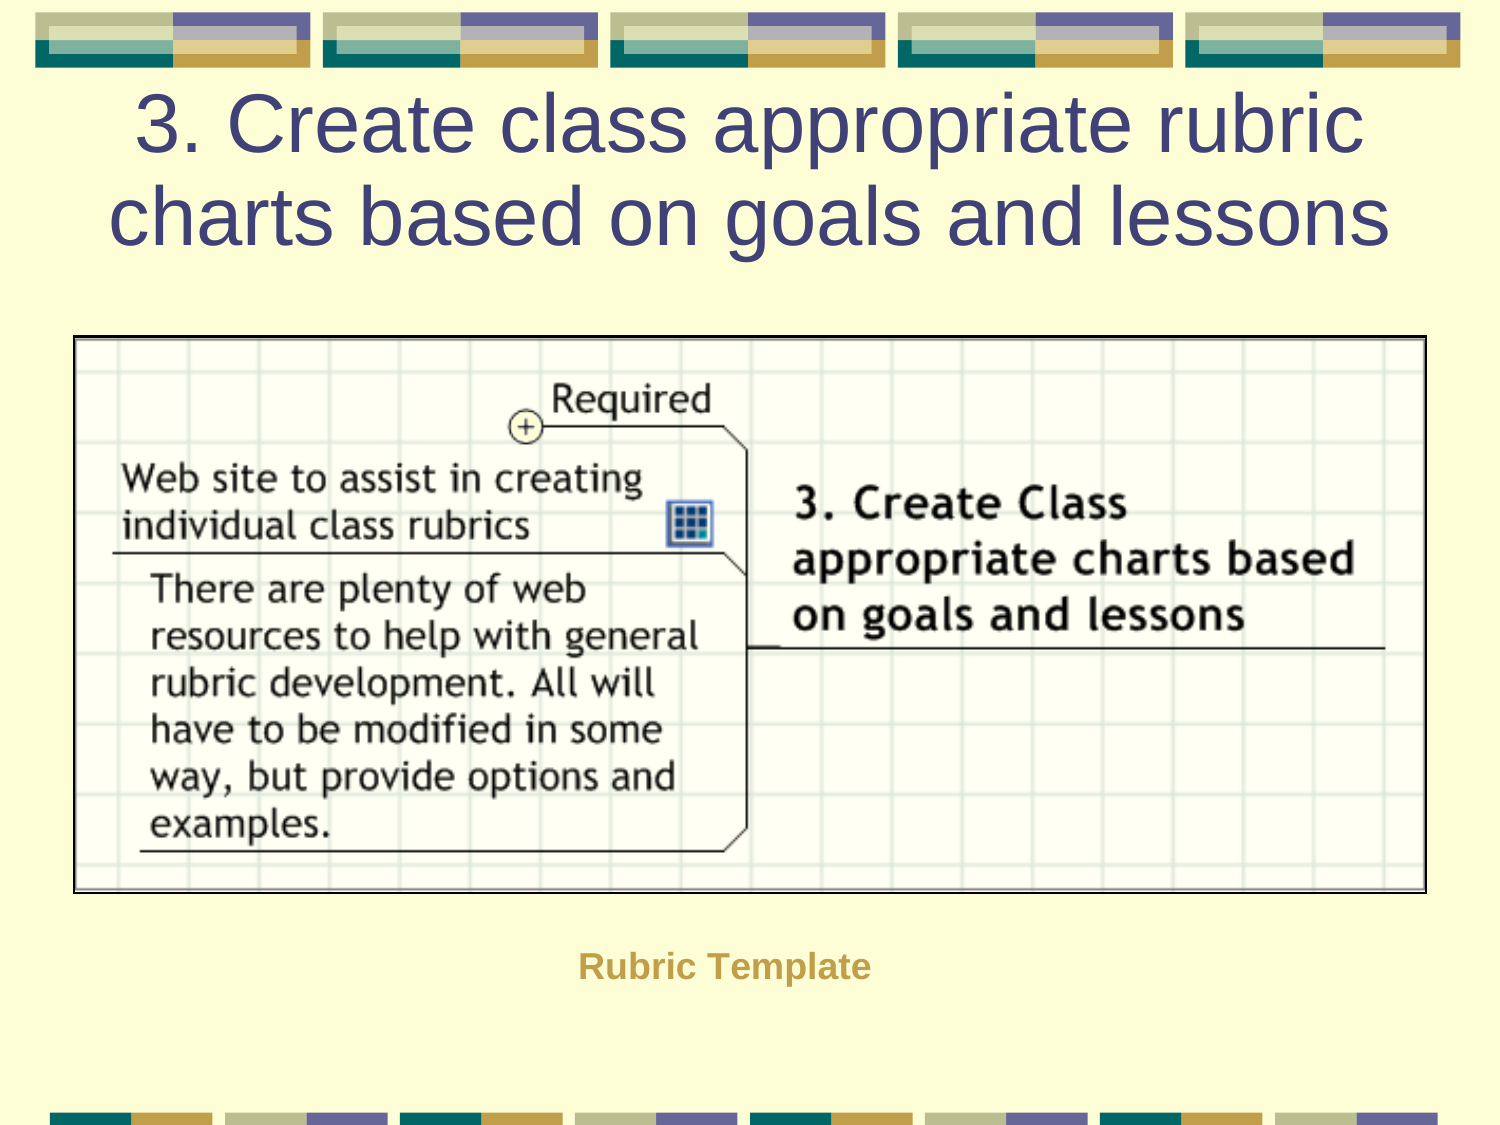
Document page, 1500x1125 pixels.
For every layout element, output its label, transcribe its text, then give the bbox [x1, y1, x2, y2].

title 3. Create class appropriate rubric charts based on goals and lessons [75, 62, 1426, 278]
text_box Rubric Template [125, 937, 1326, 995]
picture [75, 337, 1426, 893]
